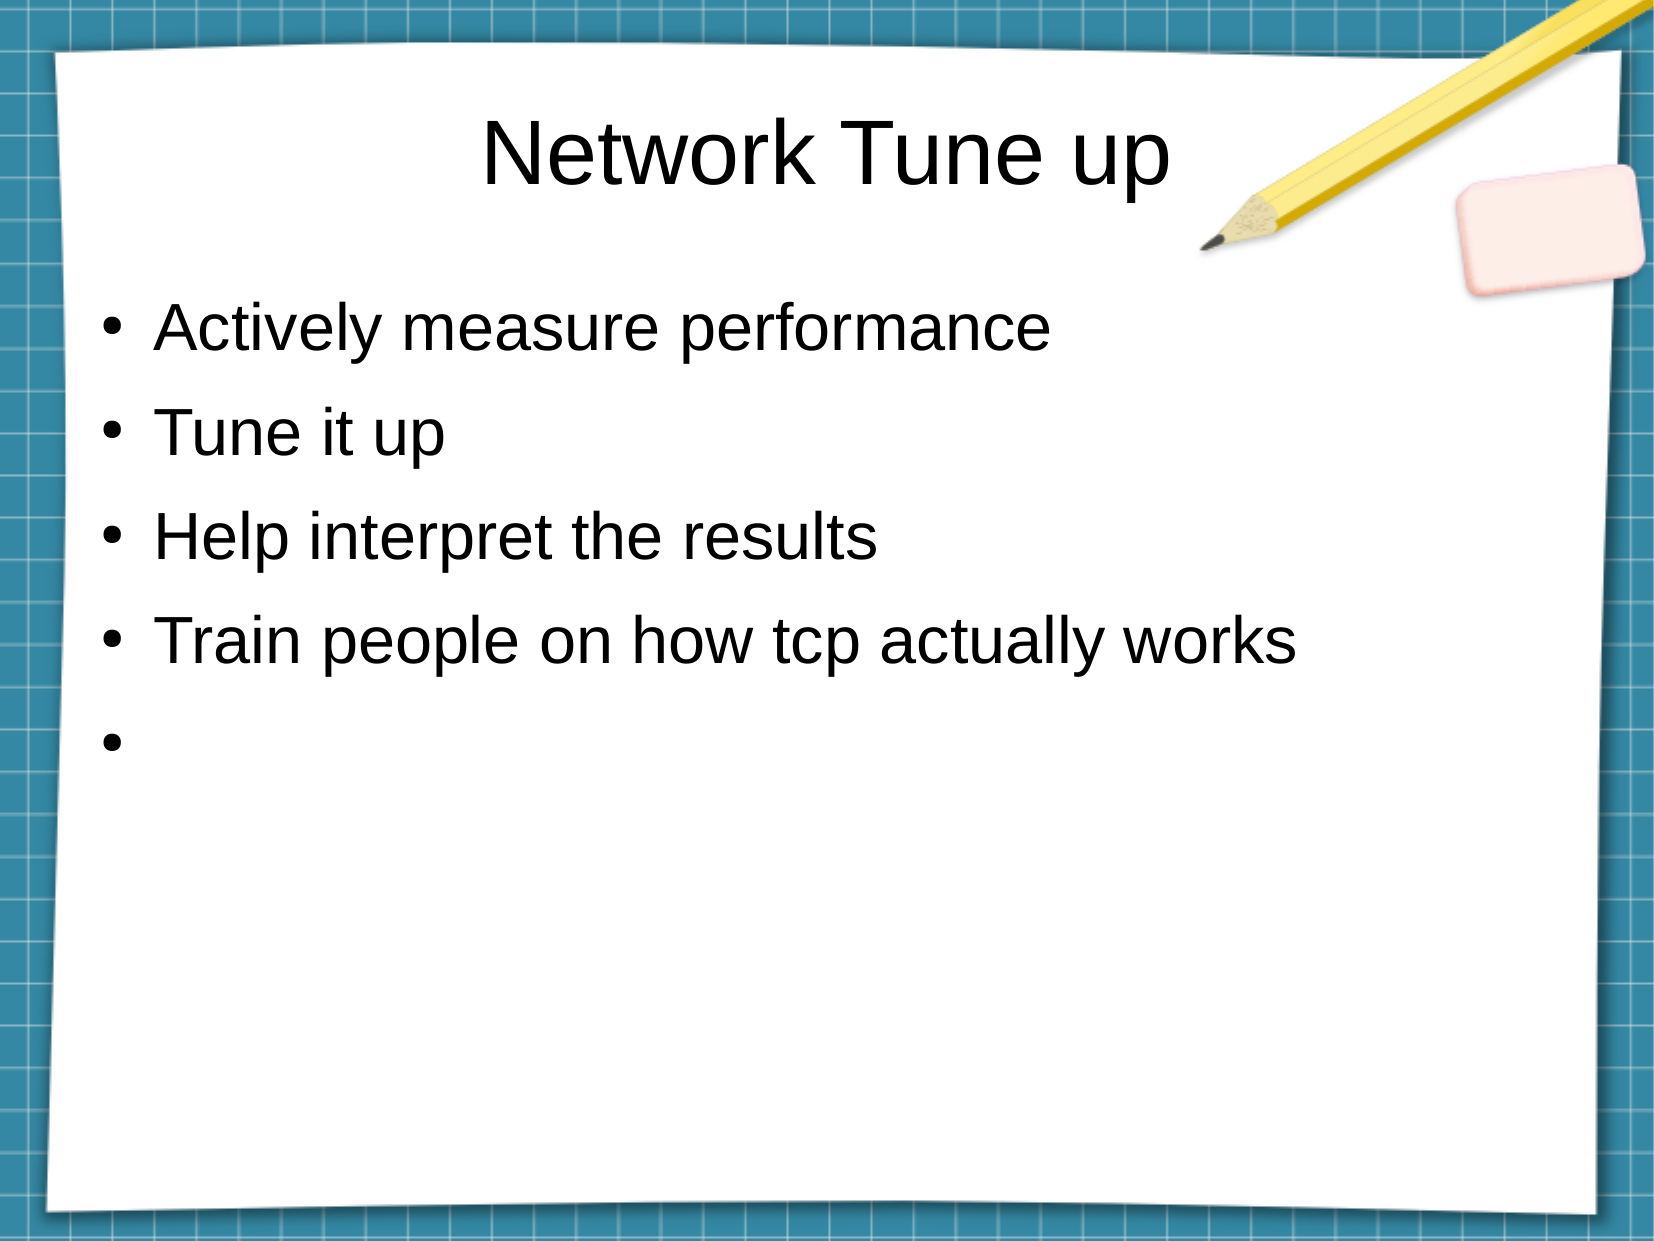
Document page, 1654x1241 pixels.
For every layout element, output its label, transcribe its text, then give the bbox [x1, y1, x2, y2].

title Network Tune up [82, 49, 1571, 257]
list Actively measure performance Tune it up Help interpret the results Train people on how tcp actually works [82, 290, 1571, 1010]
picture [0, 0, 1654, 1241]
